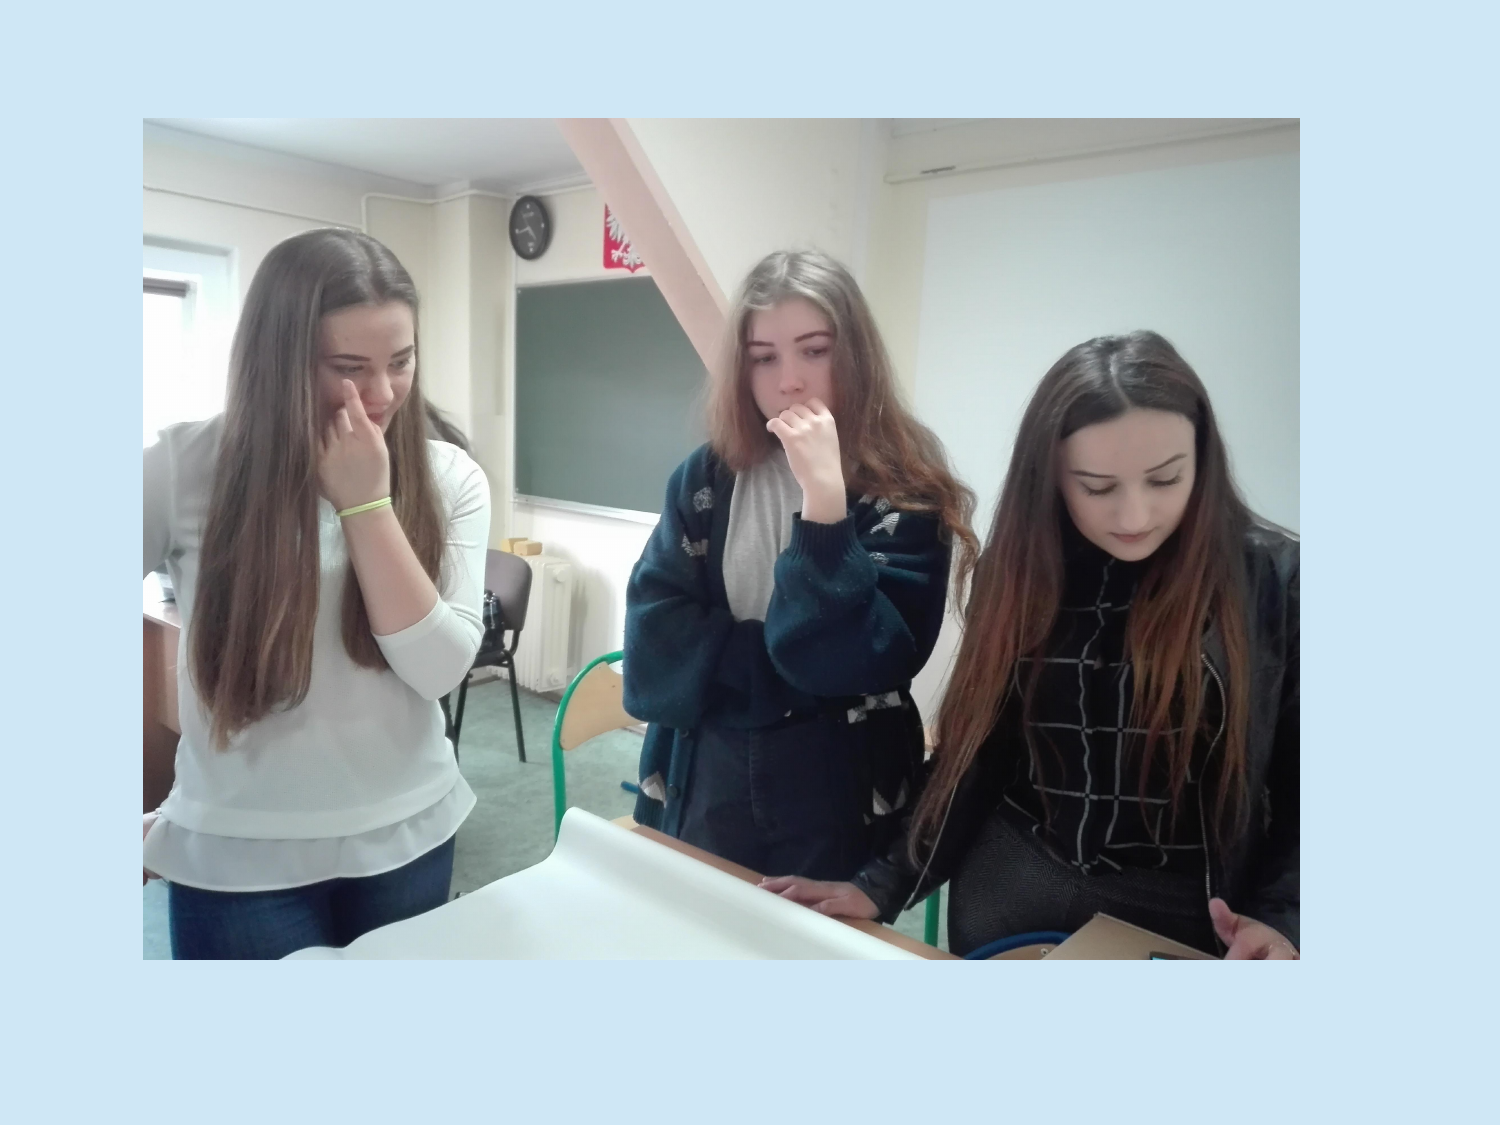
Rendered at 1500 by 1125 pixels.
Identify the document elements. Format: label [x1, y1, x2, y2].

picture [143, 118, 1300, 960]
